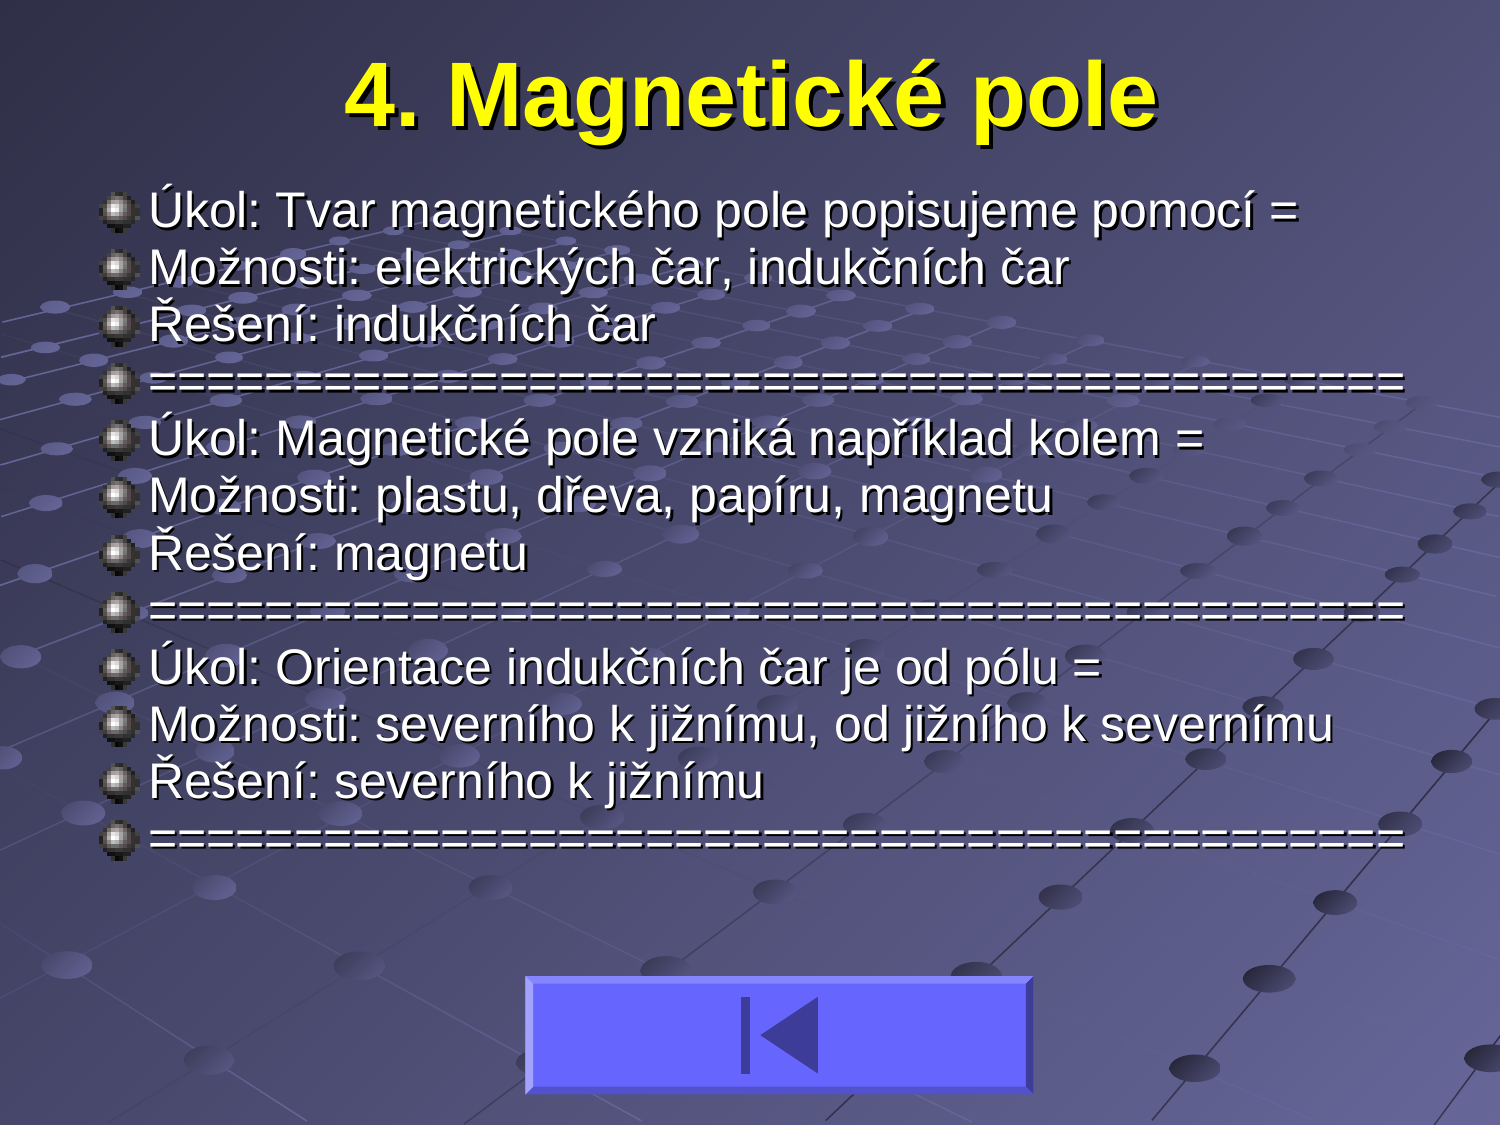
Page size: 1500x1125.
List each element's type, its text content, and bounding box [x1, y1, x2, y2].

list Úkol: Tvar magnetického pole popisujeme pomocí = Možnosti: elektrických čar, indukčních čar Řešení: indukčních čar =========================================== Úkol: Magnetické pole vzniká například kolem = Možnosti: plastu, dřeva, papíru, magnetu Řešení: magnetu =========================================== Úkol: Orientace indukčních čar je od pólu = Možnosti: severního k jižnímu, od jižního k severnímu Řešení: severního k jižnímu =========================================== [76, 184, 1427, 929]
title 4. Magnetické pole [76, 30, 1427, 159]
text_box [526, 976, 1034, 1095]
